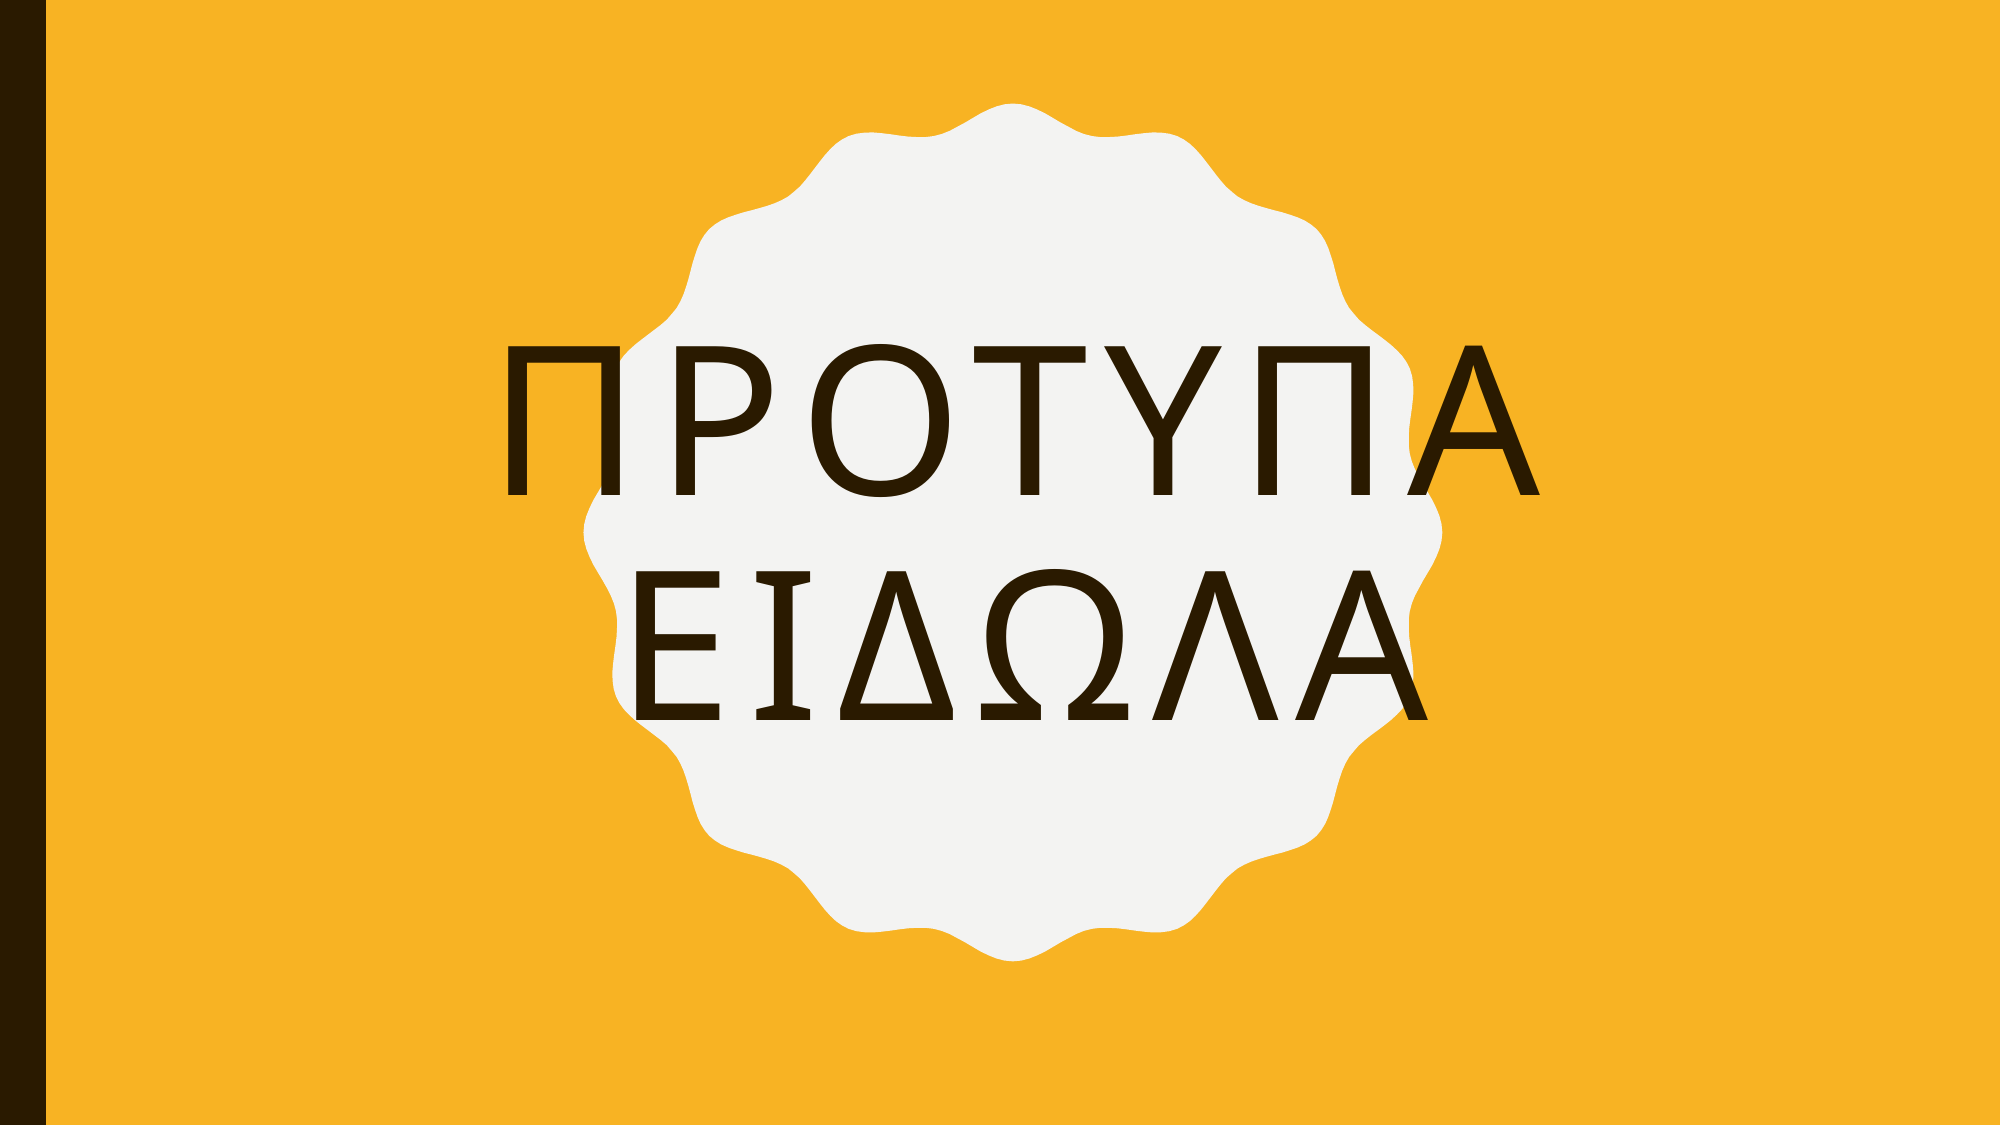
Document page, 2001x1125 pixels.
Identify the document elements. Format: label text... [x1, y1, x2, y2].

title Προτυπα ειδωλα [176, 180, 1870, 902]
